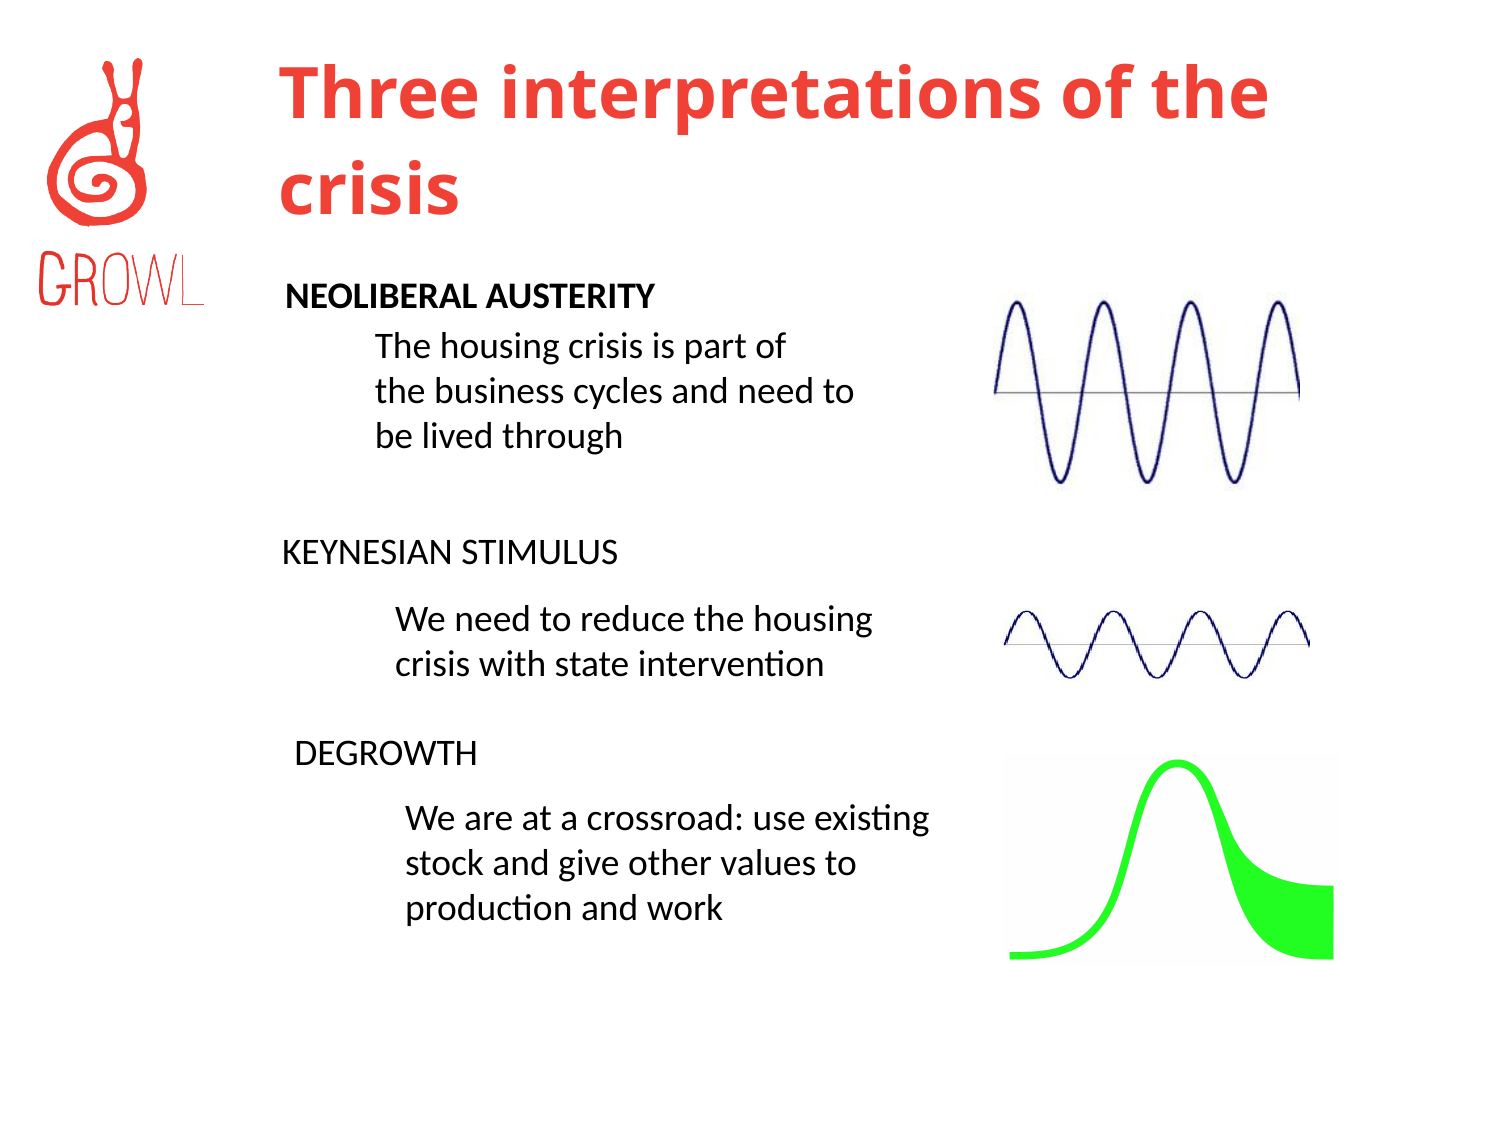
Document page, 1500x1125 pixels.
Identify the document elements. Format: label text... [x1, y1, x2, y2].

text_box DEGROWTH [279, 720, 494, 781]
picture [39, 58, 204, 306]
title Three interpretations of the crisis [278, 44, 1425, 233]
picture [1003, 754, 1340, 966]
text_box The housing crisis is part of the business cycles and need to be lived through [359, 313, 880, 464]
text_box We need to reduce the housing crisis with state intervention [380, 586, 964, 692]
picture [1003, 607, 1310, 681]
text_box KEYNESIAN STIMULUS [267, 519, 634, 580]
picture [993, 292, 1300, 491]
text_box We are at a crossroad: use existing stock and give other values to production and work [390, 785, 977, 936]
text_box NEOLIBERAL AUSTERITY [270, 263, 671, 324]
